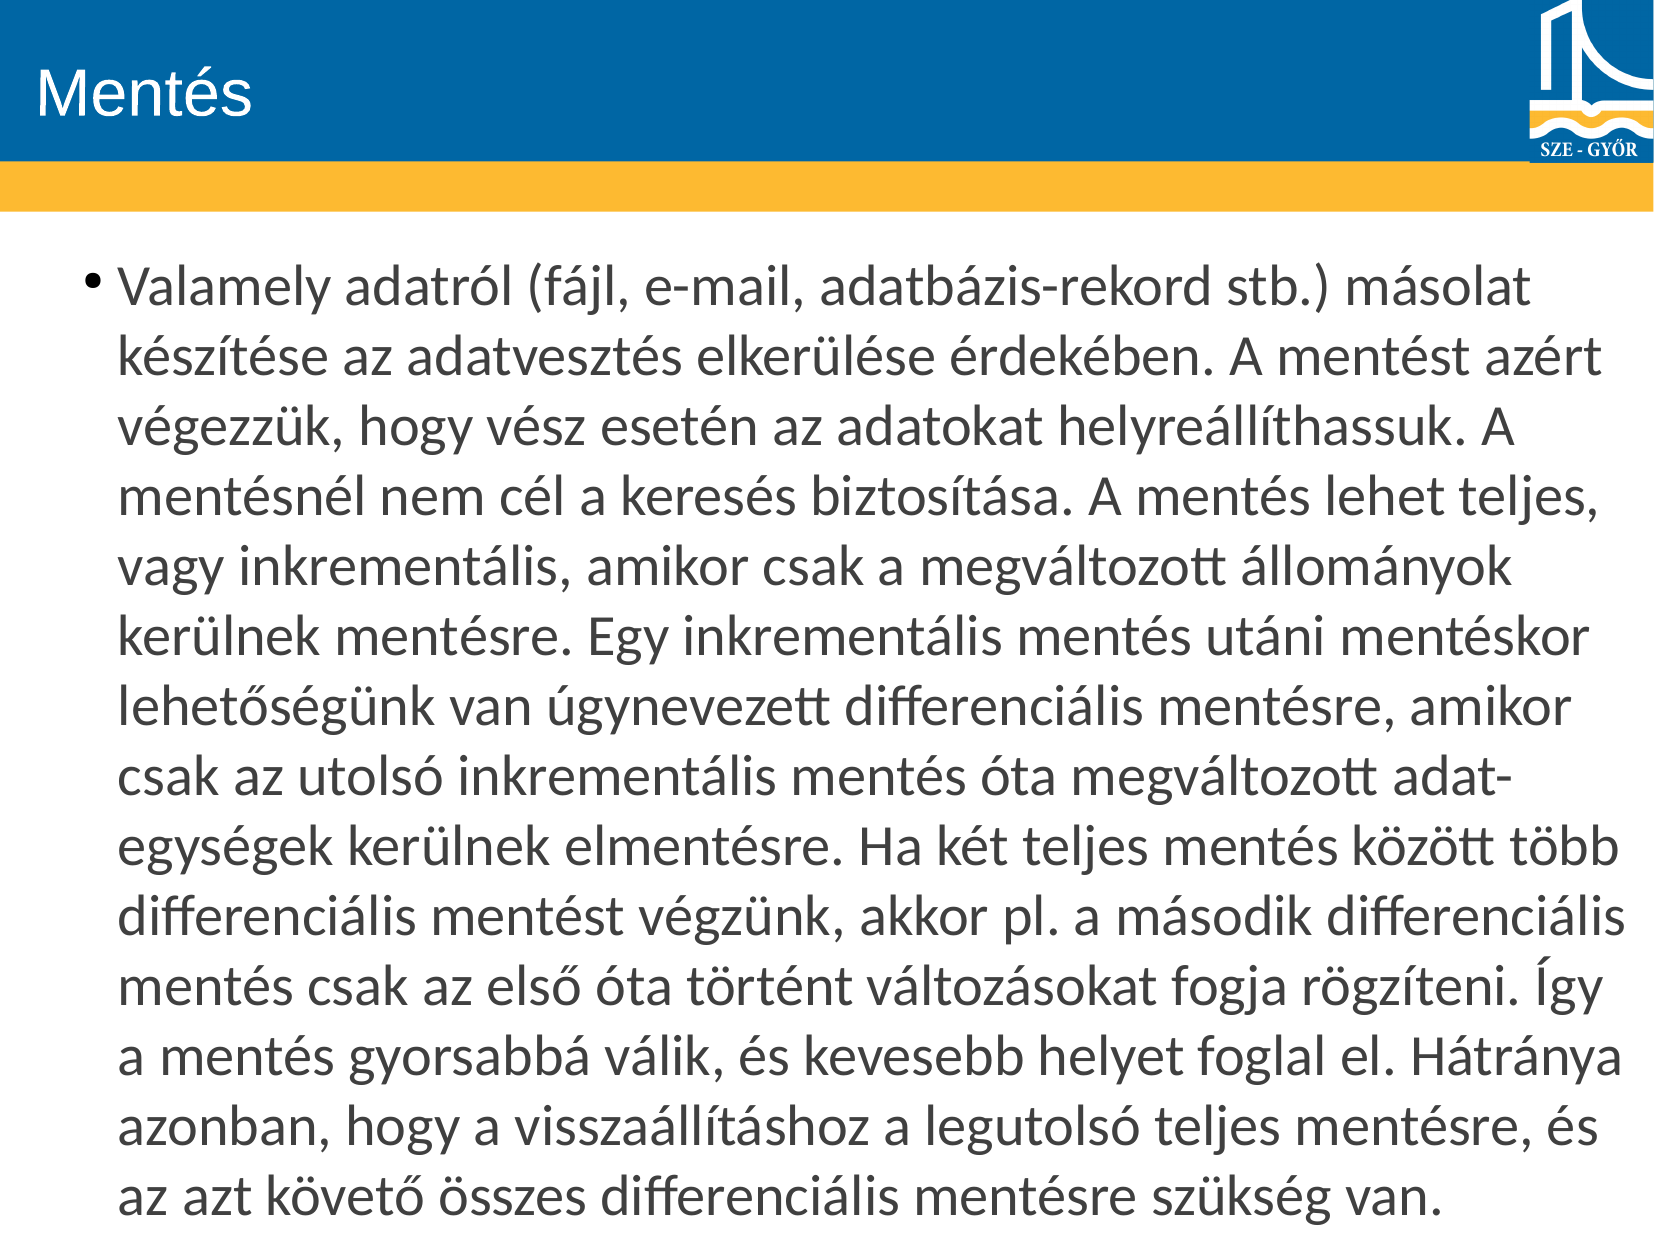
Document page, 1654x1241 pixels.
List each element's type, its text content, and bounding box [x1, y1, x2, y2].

text_box Valamely adatról (fájl, e-mail, adatbázis-rekord stb.) másolat készítése az adatvesztés elkerülése érdekében. A mentést azért végezzük, hogy vész esetén az adatokat helyreállíthassuk. A mentésnél nem cél a keresés biztosítása. A mentés lehet teljes, vagy inkrementális, amikor csak a megváltozott állományok kerülnek mentésre. Egy inkrementális mentés utáni mentéskor lehetőségünk van úgynevezett differenciális mentésre, amikor csak az utolsó inkrementális mentés óta megváltozott adat-egységek kerülnek elmentésre. Ha két teljes mentés között több differenciális mentést végzünk, akkor pl. a második differenciális mentés csak az első óta történt változásokat fogja rögzíteni. Így a mentés gyorsabbá válik, és kevesebb helyet foglal el. Hátránya azonban, hogy a visszaállításhoz a legutolsó teljes mentésre, és az azt követő összes differenciális mentésre szükség van. [82, 247, 1630, 1198]
picture [1529, 0, 1654, 163]
text_box Mentés [34, 48, 1524, 144]
